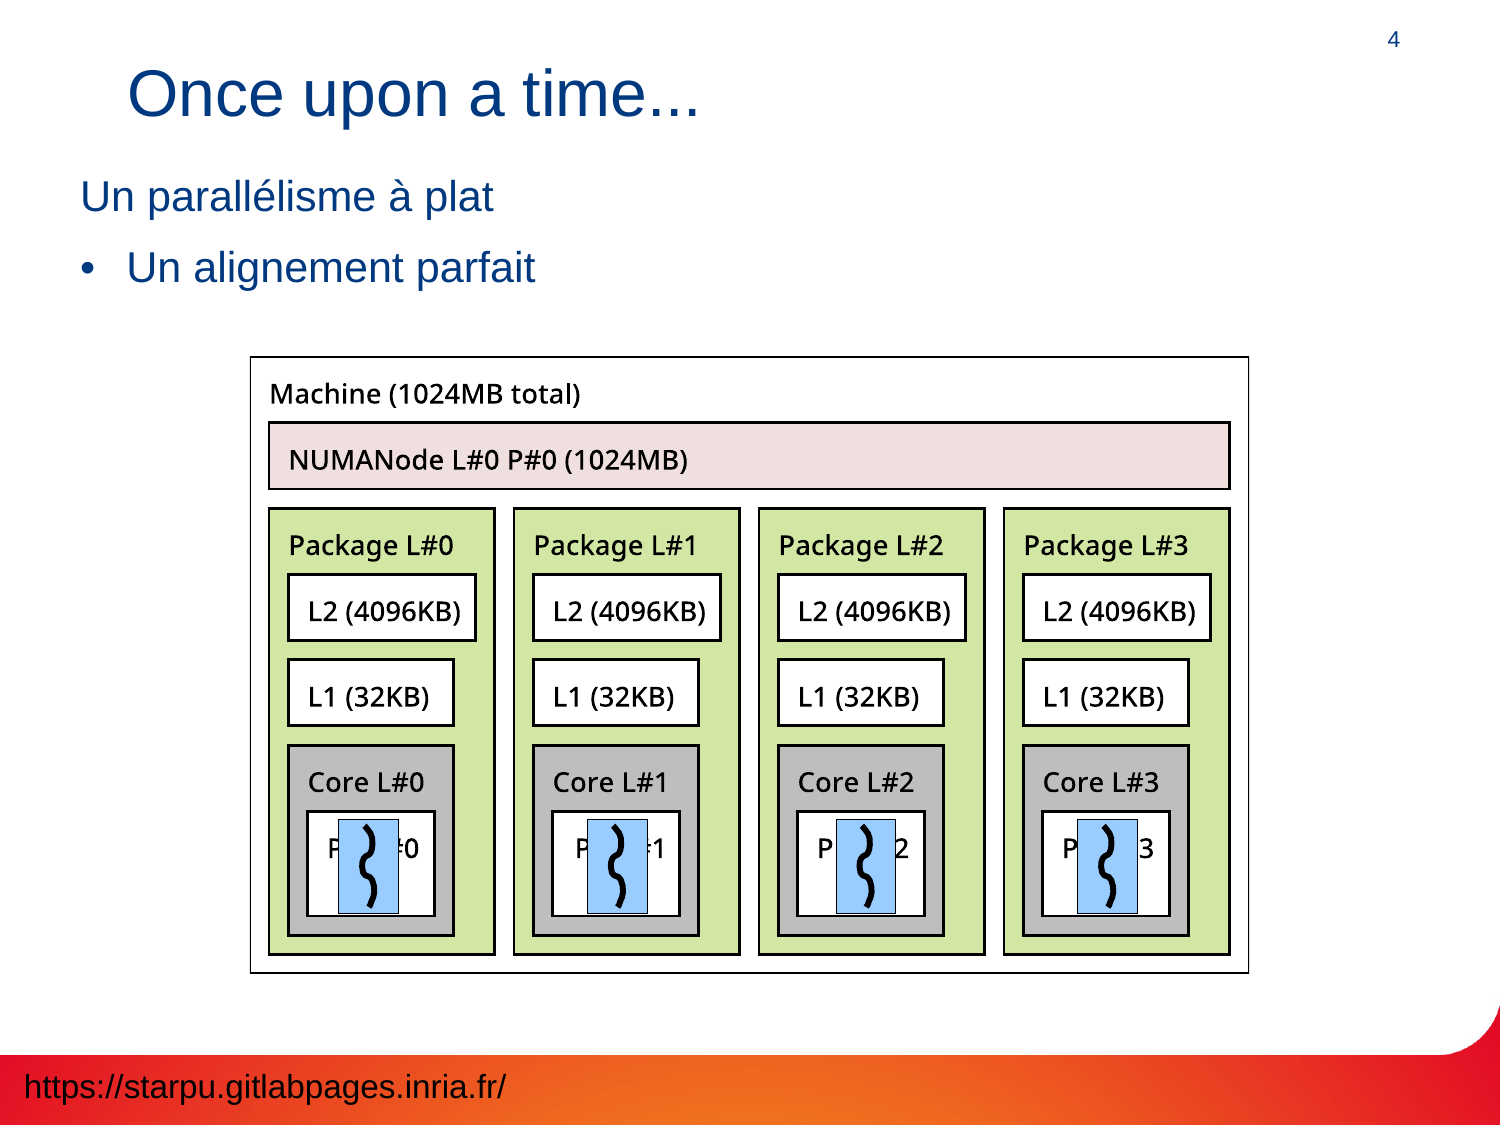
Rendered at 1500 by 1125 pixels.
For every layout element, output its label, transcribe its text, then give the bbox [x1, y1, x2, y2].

text_box [587, 819, 648, 914]
text_box [338, 819, 399, 914]
list Un parallélisme à plat Un alignement parfait [65, 164, 1428, 946]
text_box [836, 819, 896, 914]
title Once upon a time... [112, 0, 1474, 188]
picture [0, 356, 1500, 1125]
text_box [1077, 819, 1138, 914]
